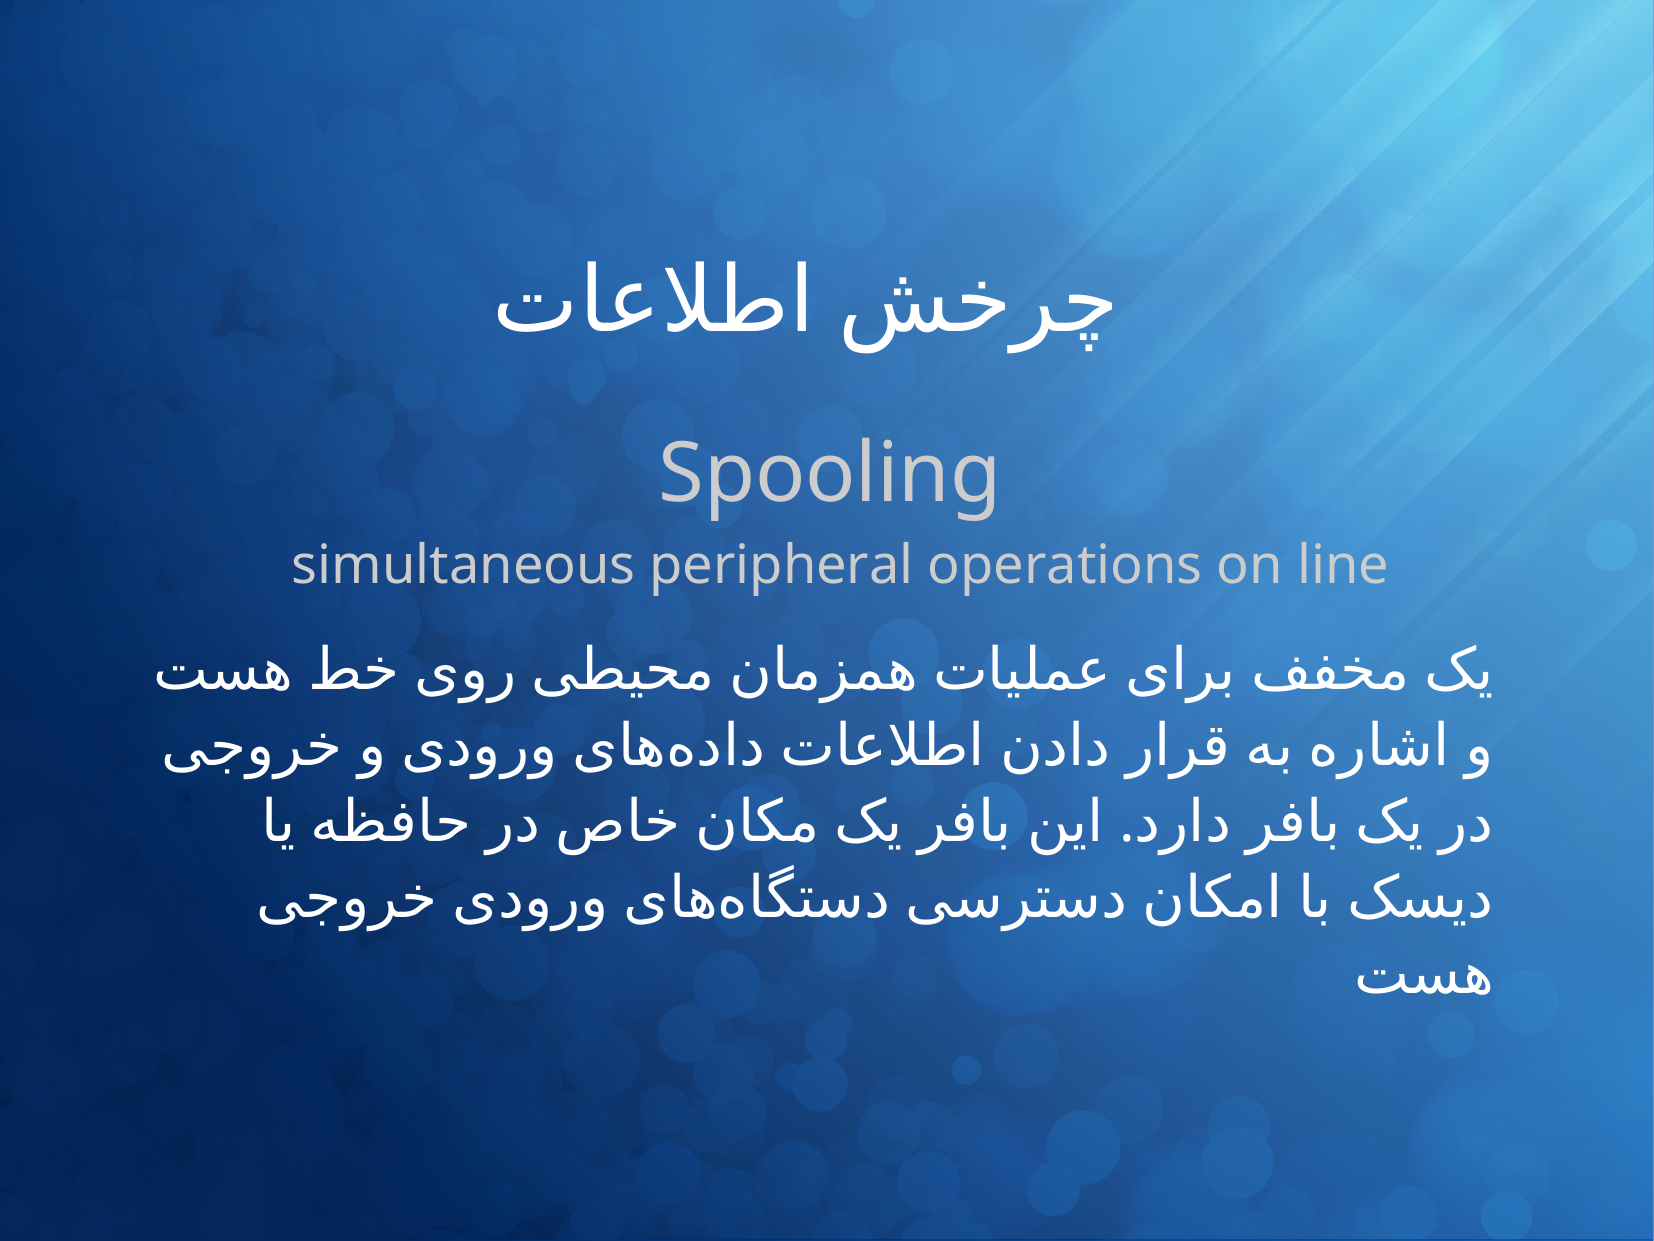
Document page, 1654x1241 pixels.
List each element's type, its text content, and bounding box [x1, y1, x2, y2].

picture [0, 0, 1654, 1241]
text_box Spooling simultaneous peripheral operations on line [112, 423, 1570, 589]
list یک مخفف برای عملیات همزمان محیطی روی خط هست و اشاره به قرار دادن اطلاعات داده‌های ورودی و خروجی در یک بافر دارد. این بافر یک مکان خاص در حافظه یا دیسک با امکان دسترسی دستگاه‌های ورودی خروجی هست [112, 637, 1566, 1034]
title چرخش اطلاعات [112, 225, 1501, 393]
